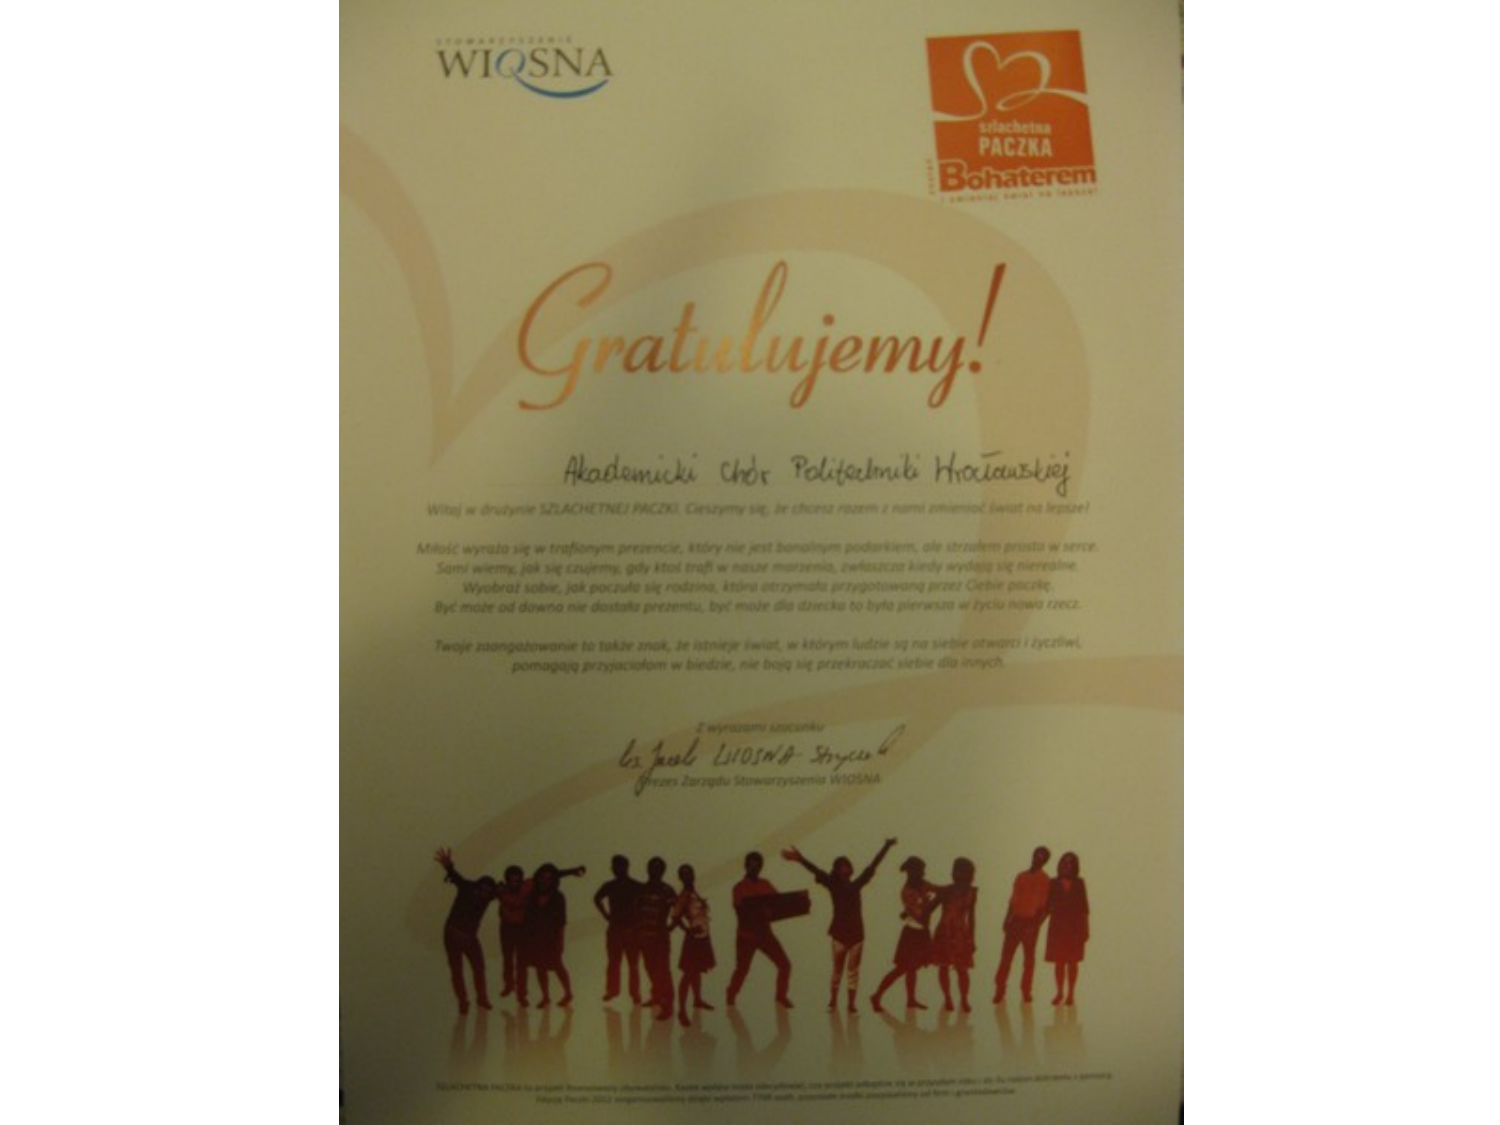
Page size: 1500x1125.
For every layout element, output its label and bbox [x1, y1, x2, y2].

picture [339, 0, 1184, 1125]
